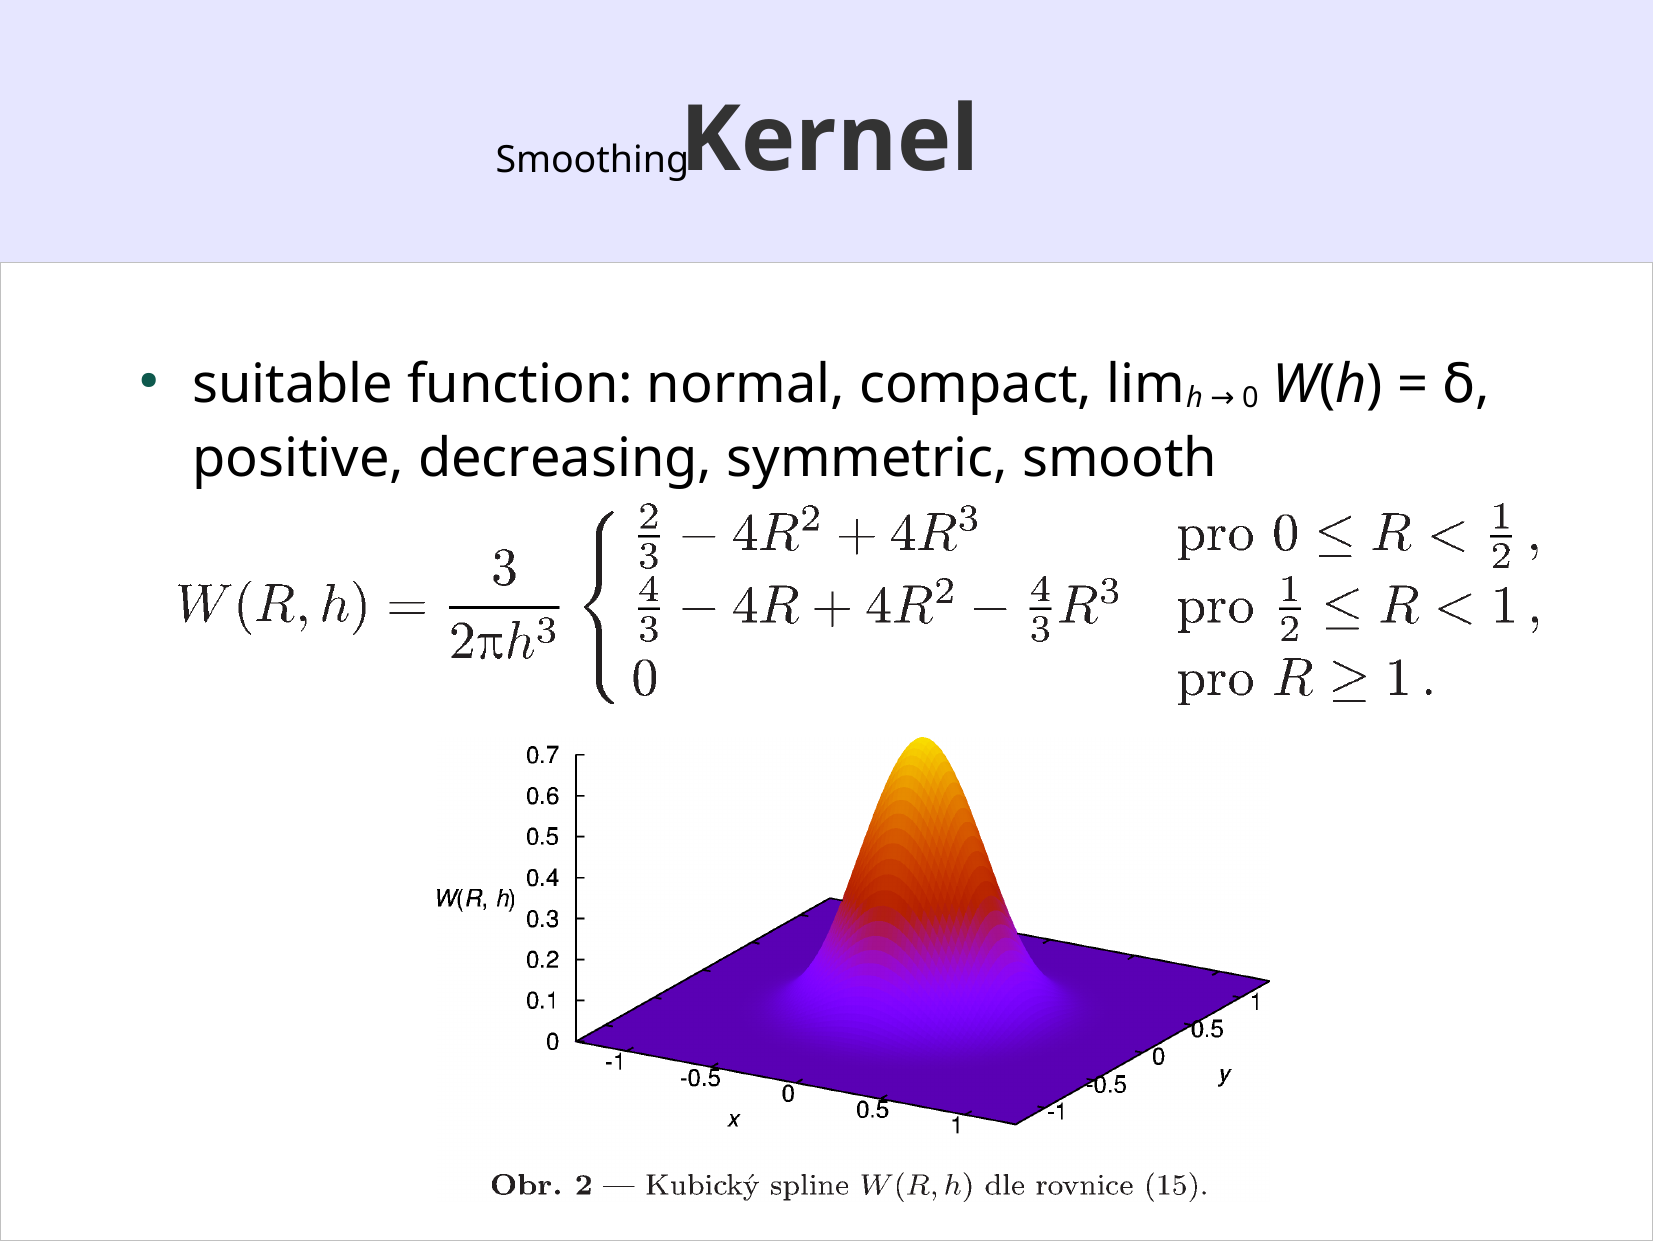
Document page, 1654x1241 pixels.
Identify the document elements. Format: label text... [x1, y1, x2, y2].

title Kernel [124, 31, 1536, 239]
list suitable function: normal, compact, limh → 0 W(h) = δ, positive, decreasing, symmetric, smooth [121, 344, 1534, 1065]
picture [178, 503, 1538, 705]
picture [437, 737, 1270, 1202]
text_box Smoothing [480, 125, 676, 184]
